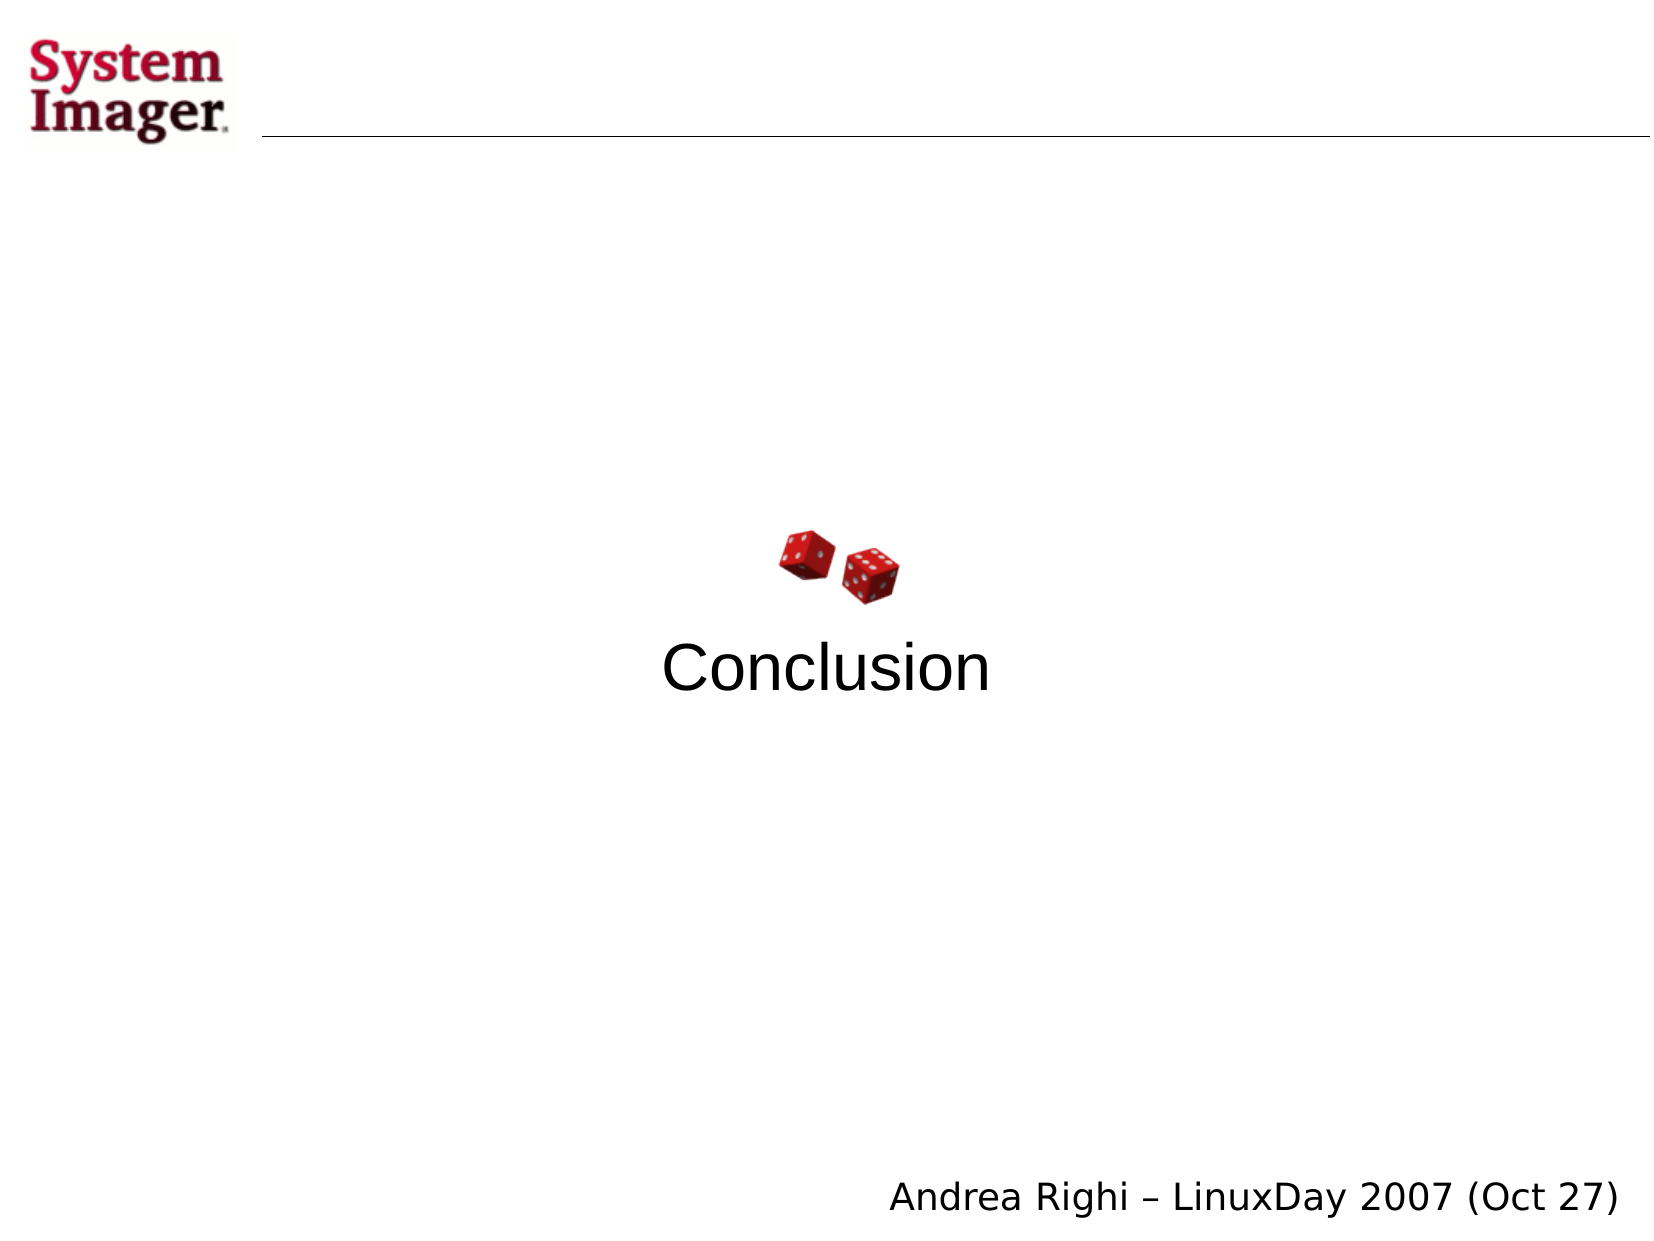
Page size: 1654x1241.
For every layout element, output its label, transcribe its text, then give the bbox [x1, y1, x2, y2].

text_box Conclusion [82, 232, 1571, 1102]
picture [777, 528, 903, 609]
picture [25, 34, 237, 151]
